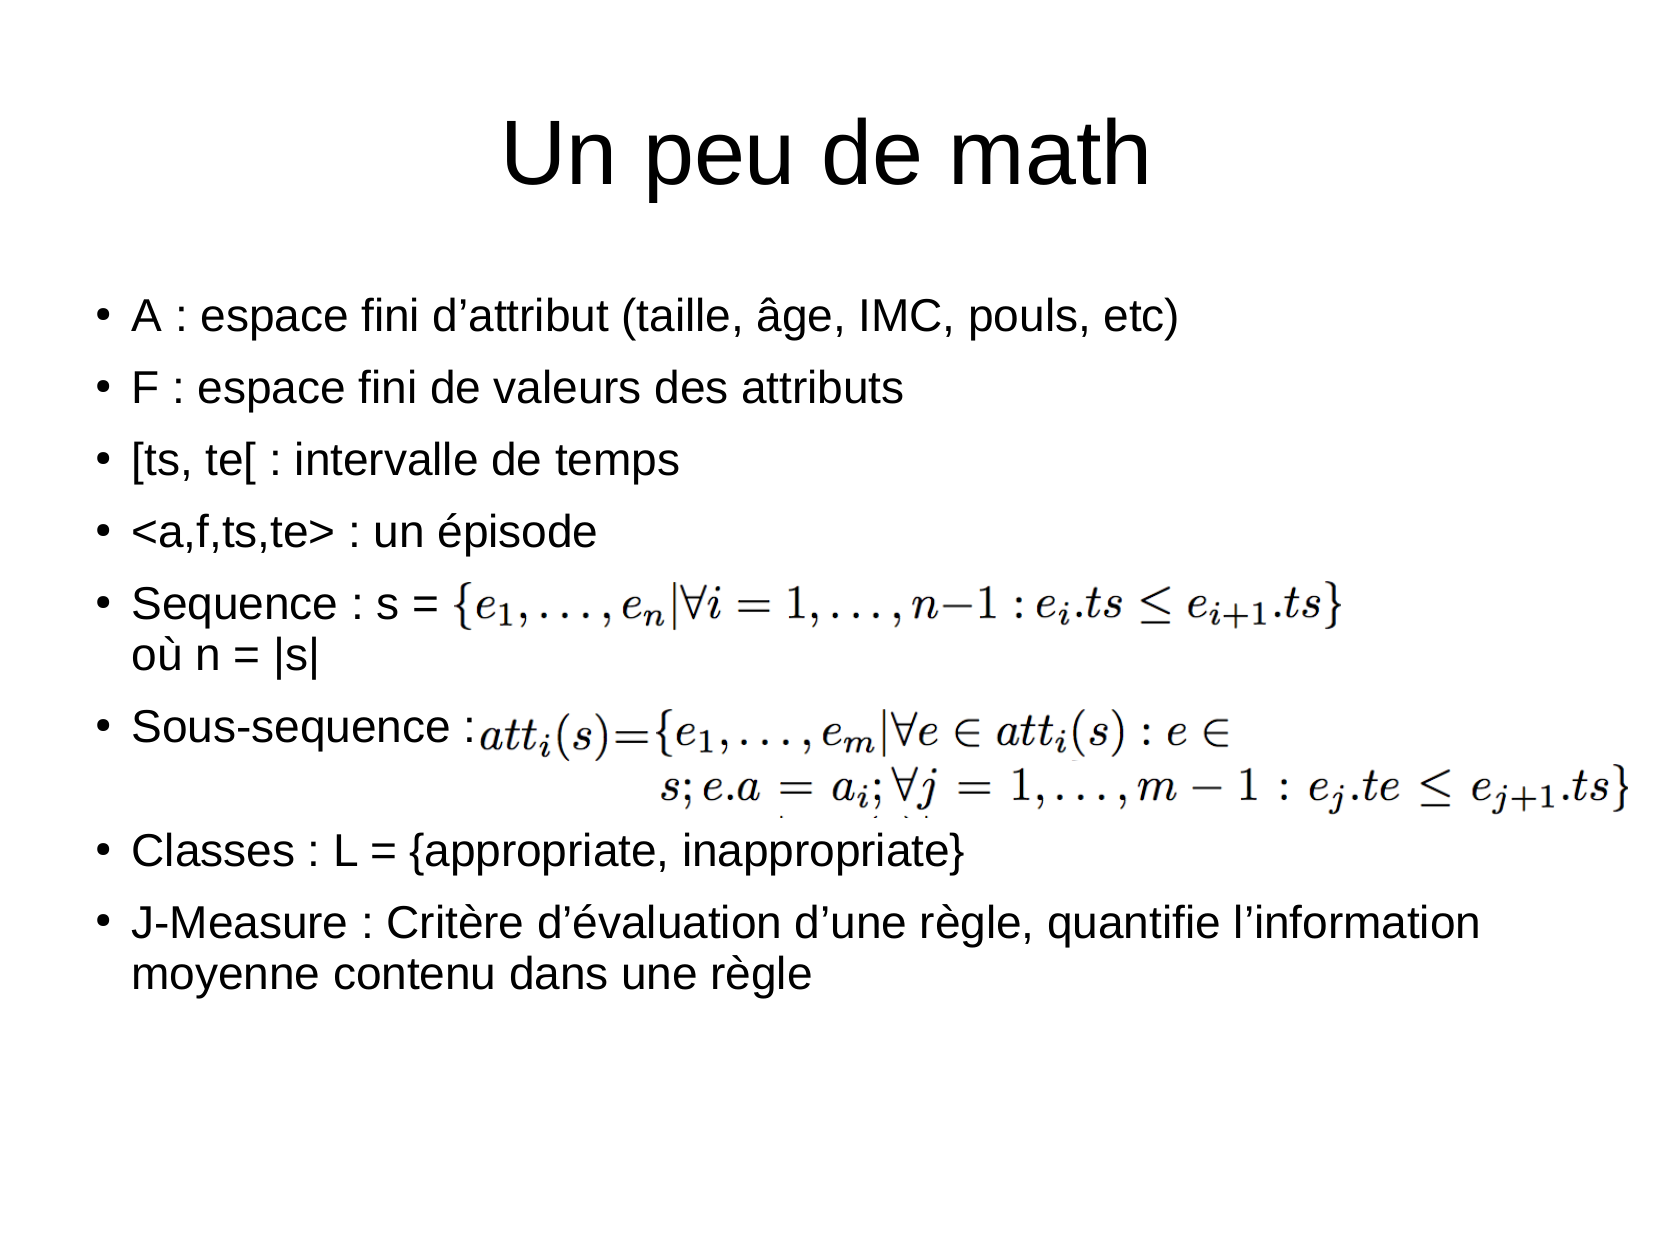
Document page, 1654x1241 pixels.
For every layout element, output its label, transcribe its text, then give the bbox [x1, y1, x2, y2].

title Un peu de math [82, 49, 1571, 257]
picture [1034, 577, 1341, 632]
picture [478, 705, 1628, 818]
list A : espace fini d’attribut (taille, âge, IMC, pouls, etc) F : espace fini de valeurs des attributs [ts, te[ : intervalle de temps <a,f,ts,te> : un épisode Sequence : s = où n = |s| Sous-sequence : Classes : L = {appropriate, inappropriate} J-Measure : Critère d’évaluation d’une règle, quantifie l’information moyenne contenu dans une règle [82, 290, 1571, 1010]
picture [454, 581, 1026, 632]
